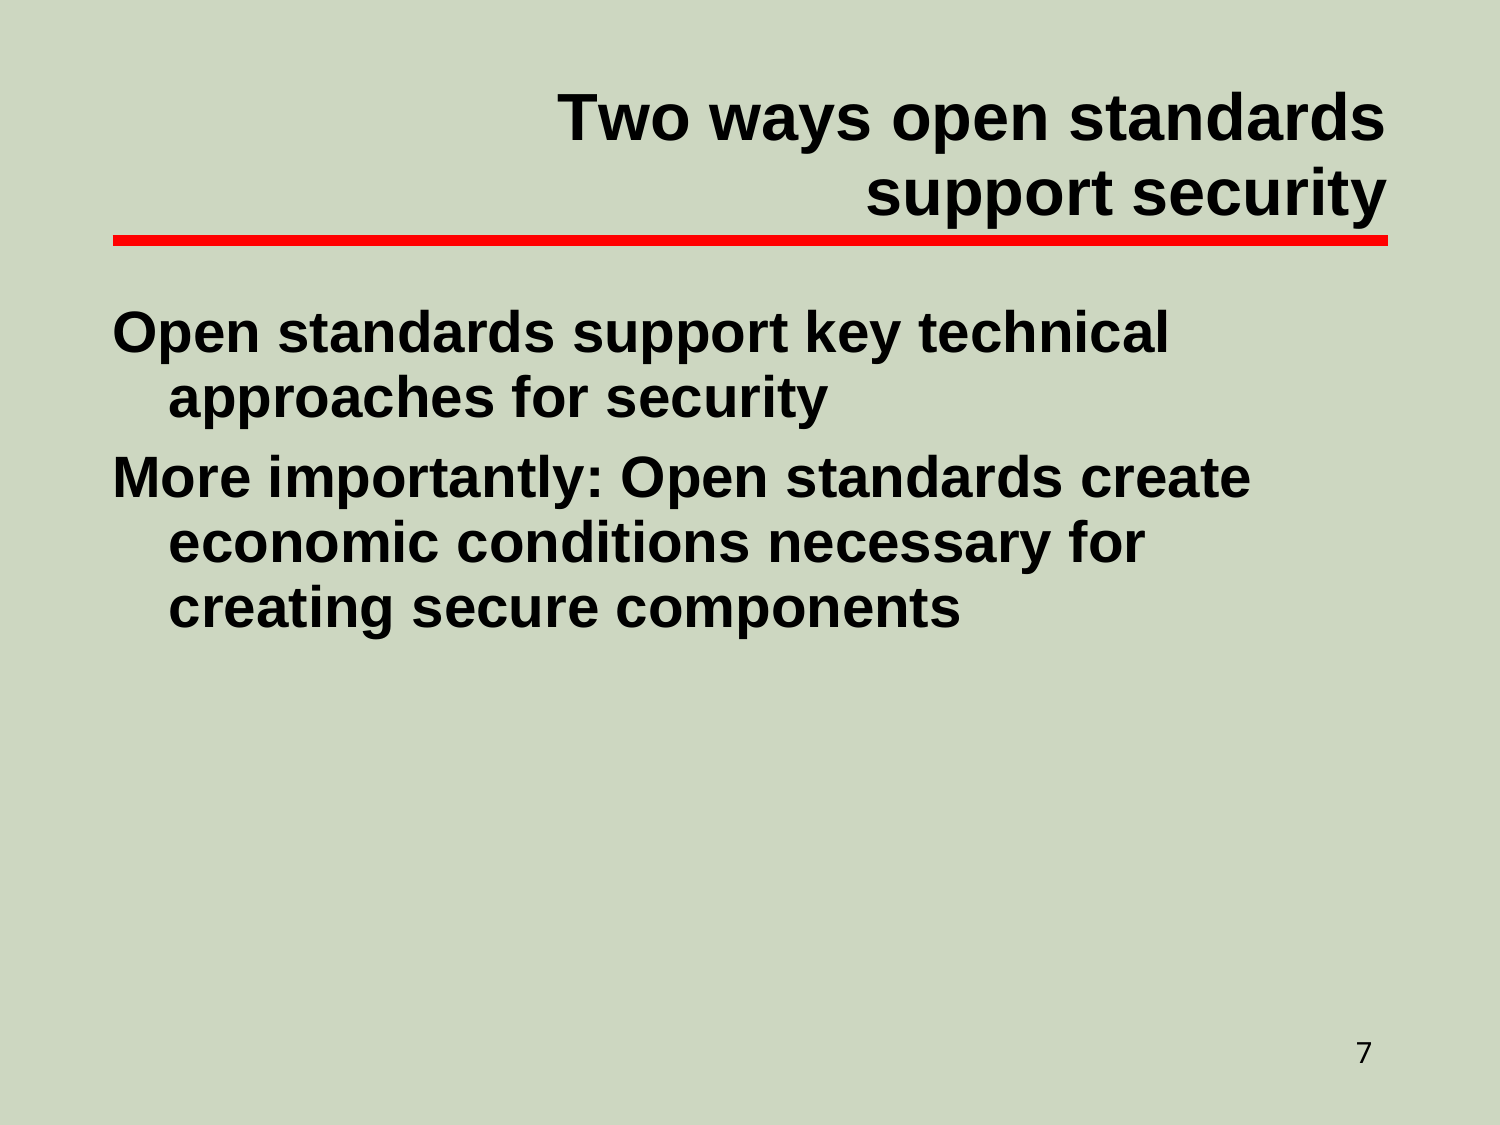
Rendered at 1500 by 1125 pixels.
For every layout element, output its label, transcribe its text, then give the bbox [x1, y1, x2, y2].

title Two ways open standards support security [337, 79, 1388, 230]
list Open standards support key technical approaches for security More importantly: Open standards create economic conditions necessary for creating secure components [112, 299, 1388, 1111]
